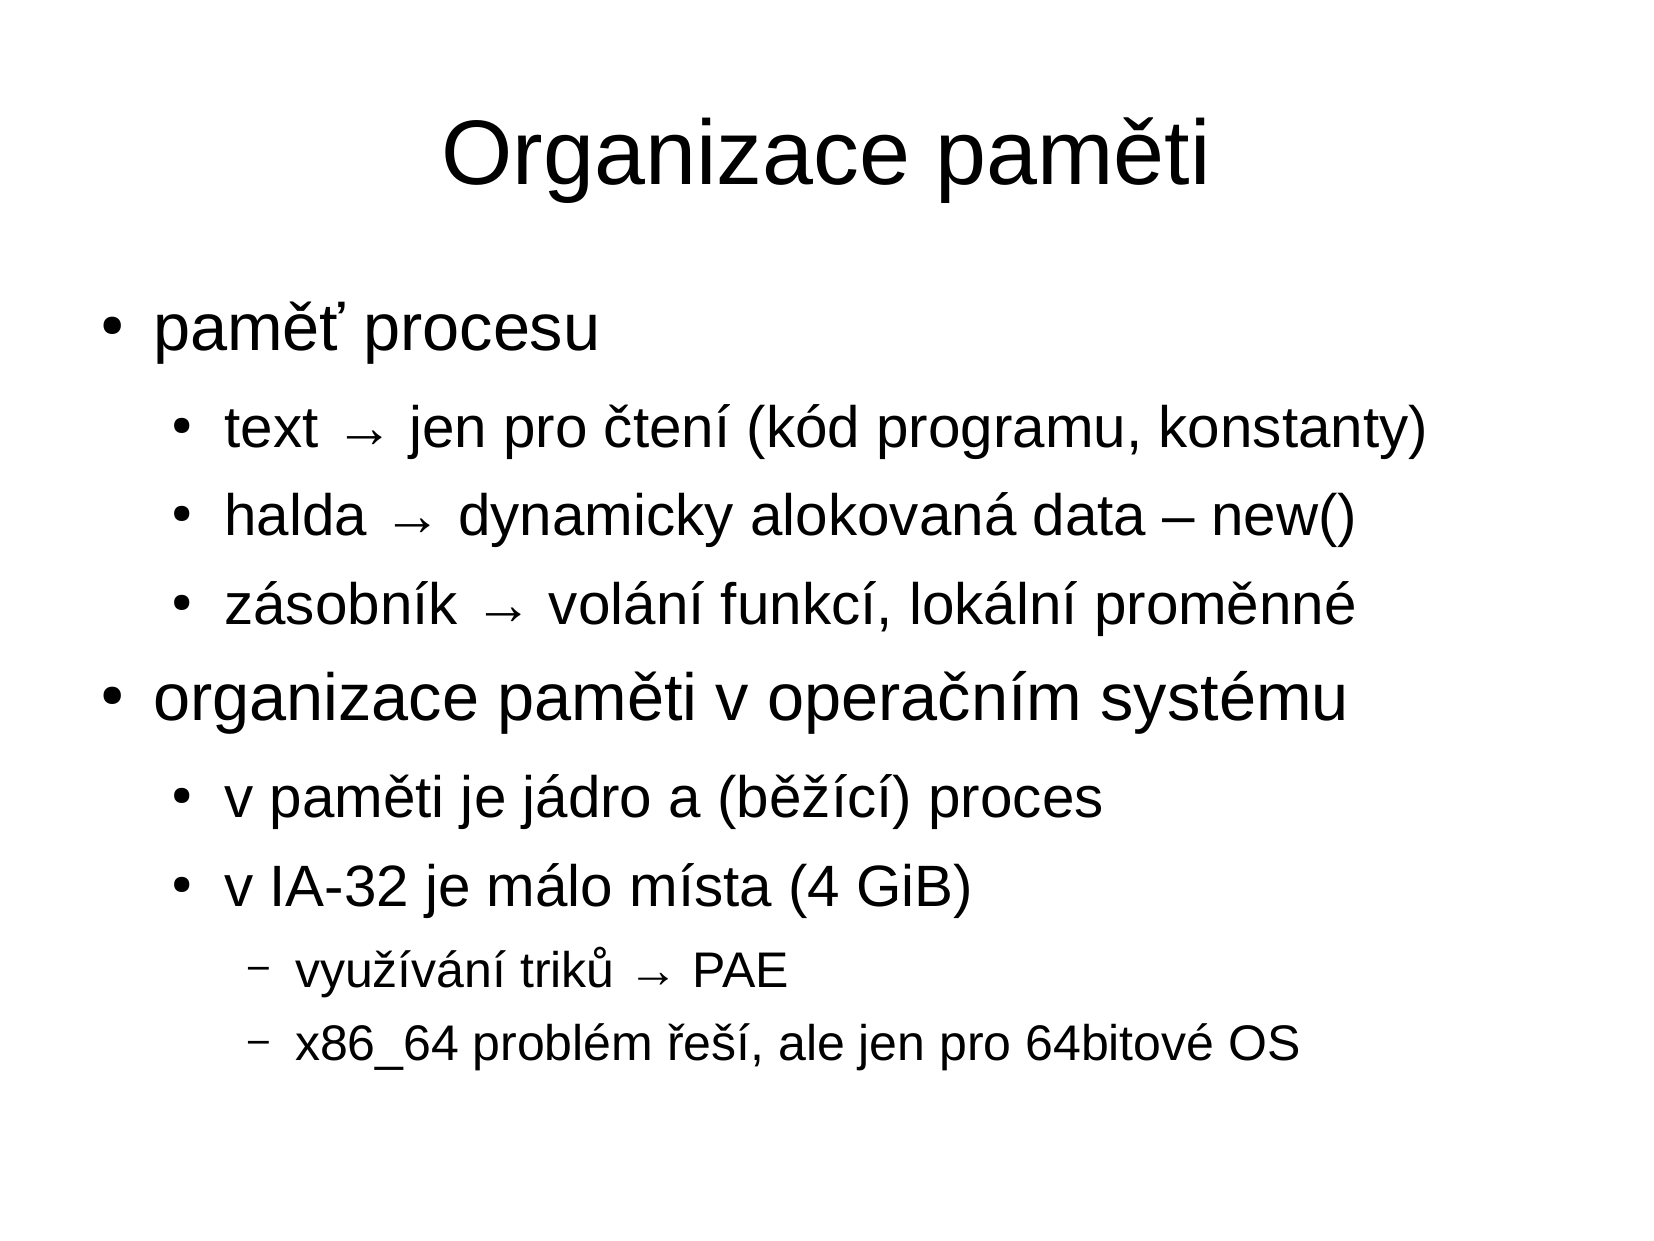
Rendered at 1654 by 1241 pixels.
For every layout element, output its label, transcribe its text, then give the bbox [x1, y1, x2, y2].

title Organizace paměti [82, 56, 1571, 250]
list paměť procesu text → jen pro čtení (kód programu, konstanty) halda → dynamicky alokovaná data – new() zásobník → volání funkcí, lokální proměnné organizace paměti v operačním systému v paměti je jádro a (běžící) proces v IA-32 je málo místa (4 GiB) využívání triků → PAE x86_64 problém řeší, ale jen pro 64bitové OS [82, 290, 1571, 1094]
